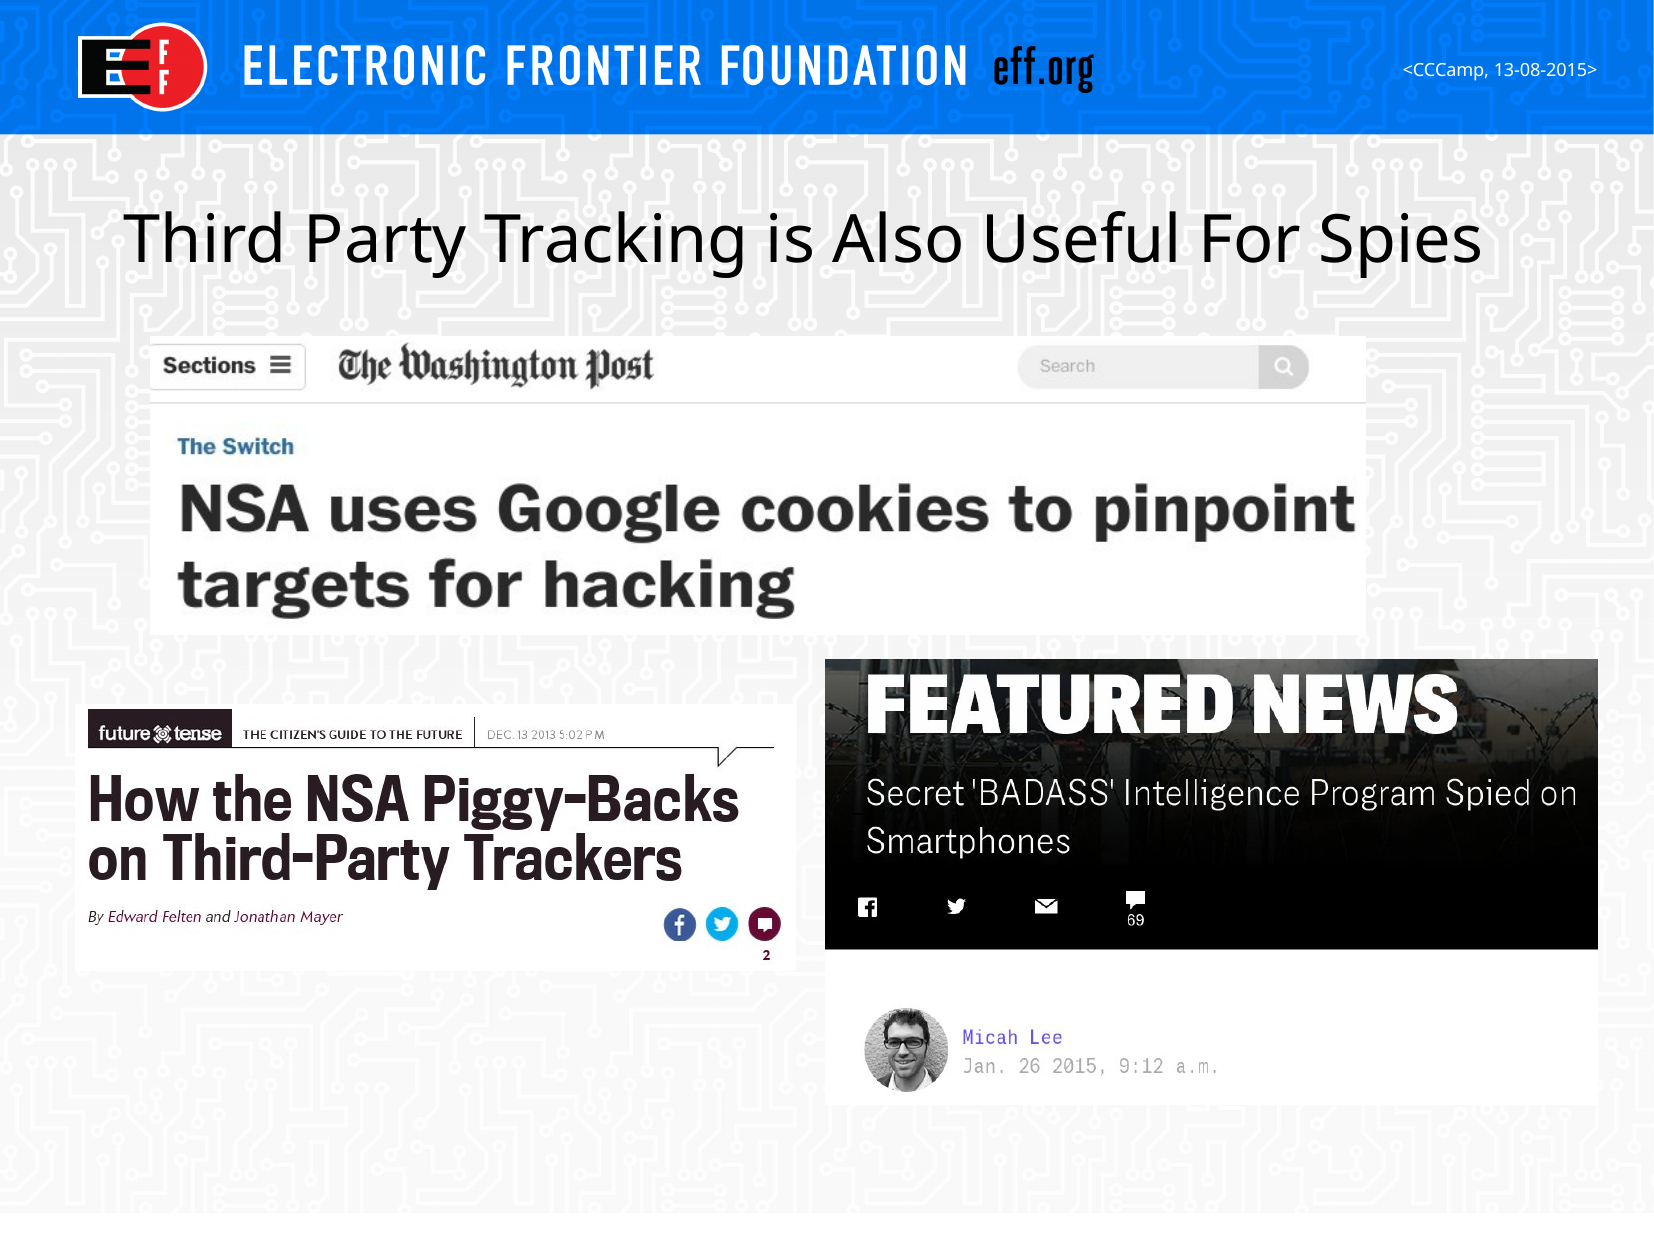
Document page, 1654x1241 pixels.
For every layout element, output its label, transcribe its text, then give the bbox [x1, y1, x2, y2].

title Third Party Tracking is Also Useful For Spies [124, 179, 1530, 386]
picture [0, 0, 1654, 1213]
